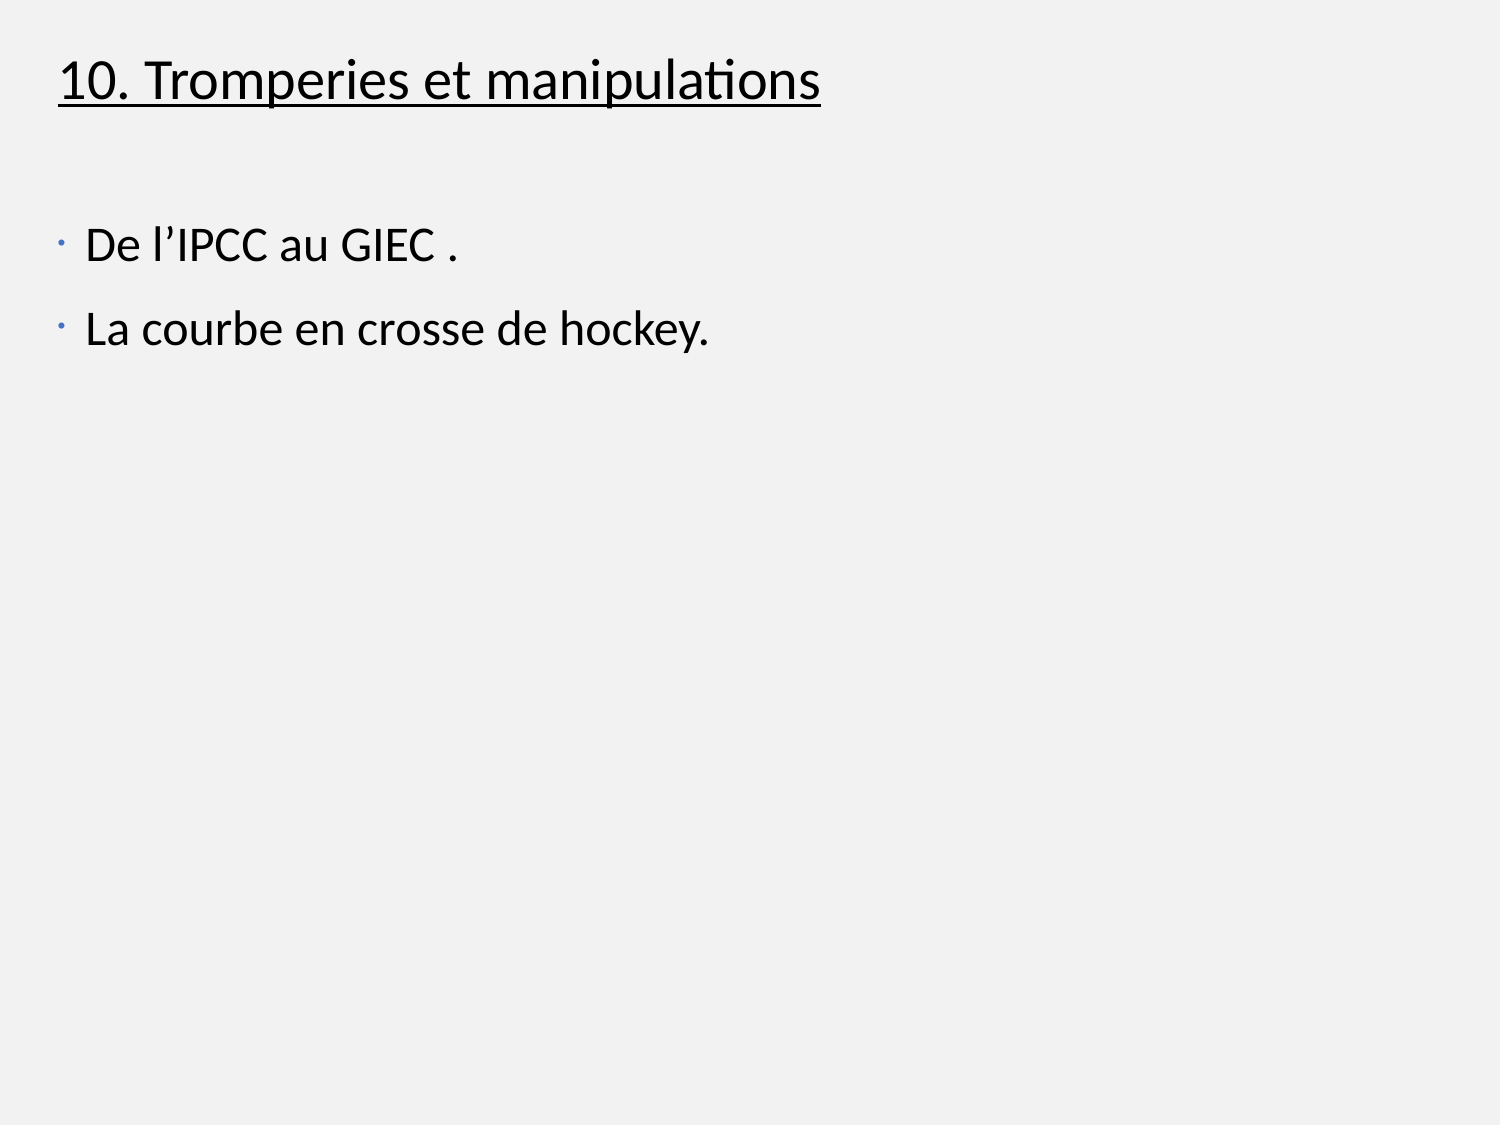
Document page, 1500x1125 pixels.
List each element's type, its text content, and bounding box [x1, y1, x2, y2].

list 10. Tromperies et manipulations De l’IPCC au GIEC . La courbe en crosse de hockey. [42, 42, 1072, 727]
